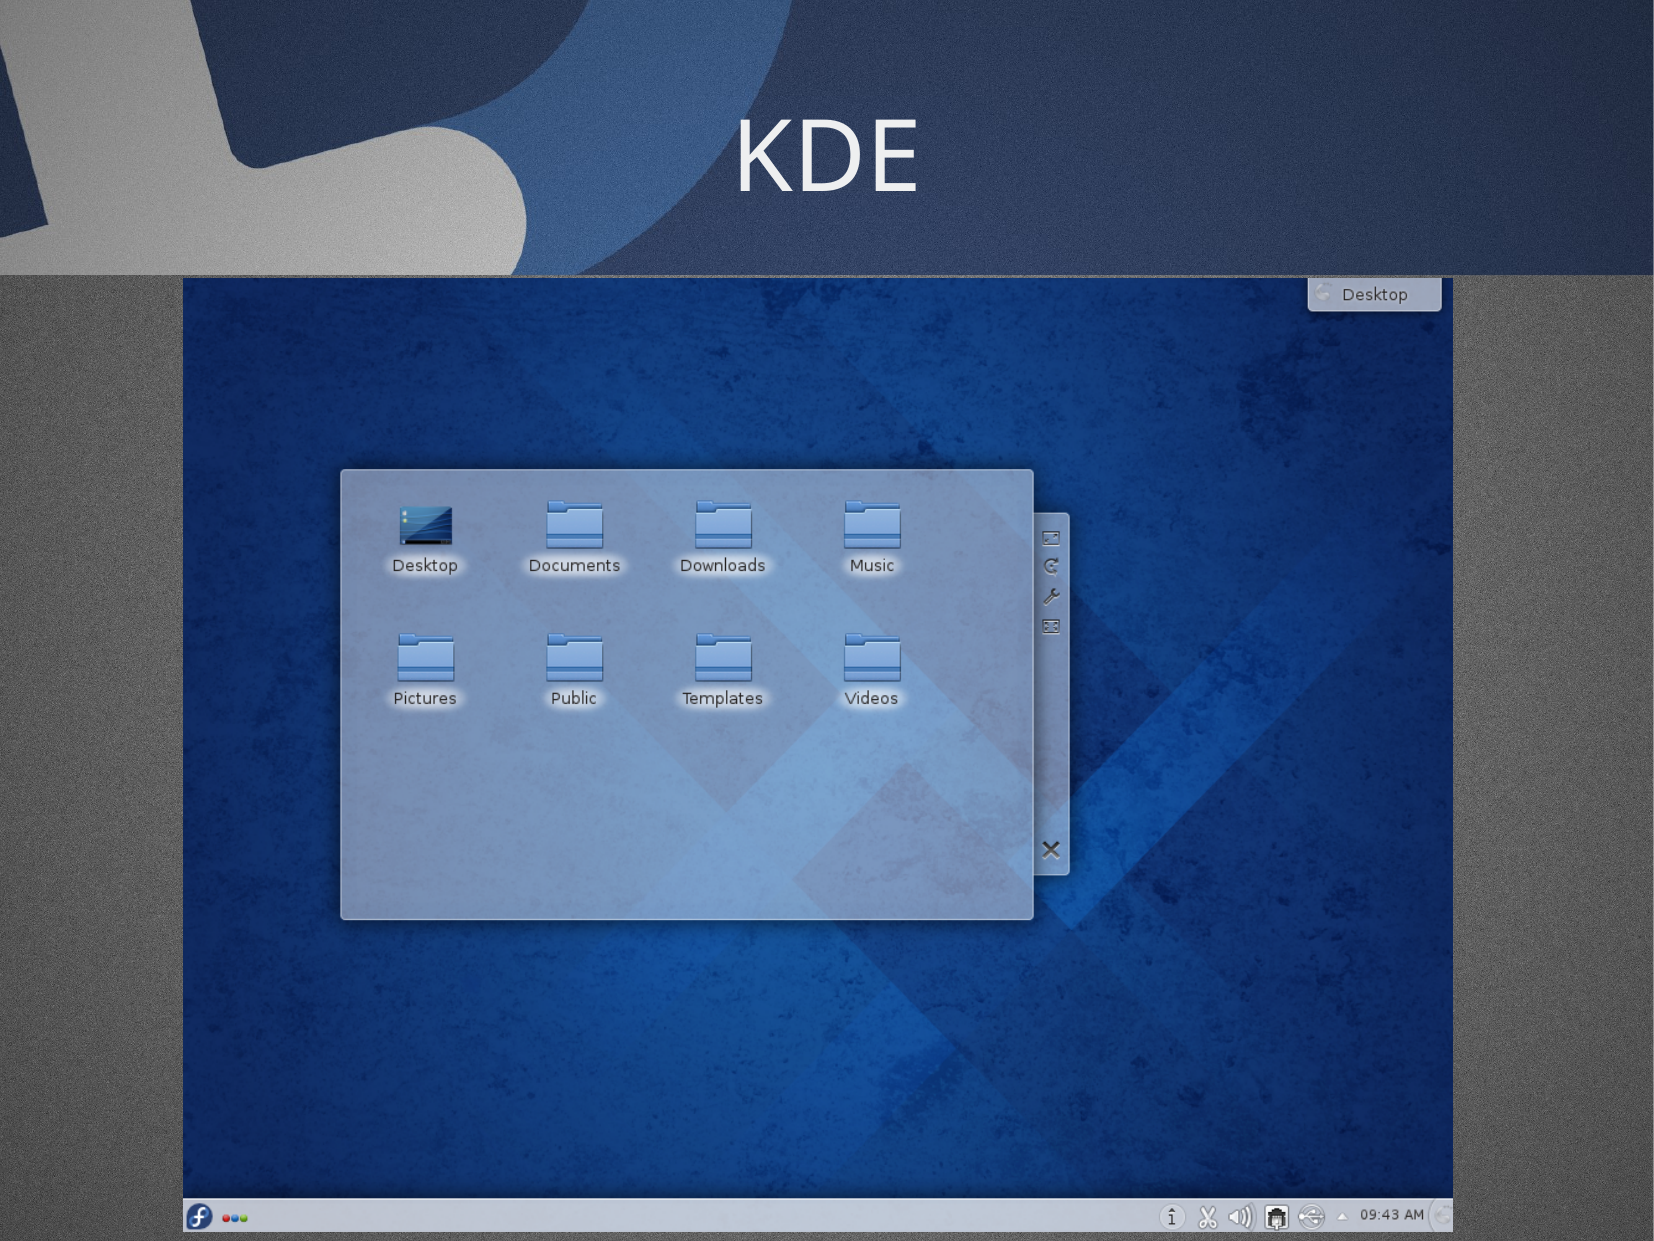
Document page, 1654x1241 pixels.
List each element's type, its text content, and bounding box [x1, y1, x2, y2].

title KDE [82, 49, 1571, 257]
picture [0, 0, 1654, 1241]
